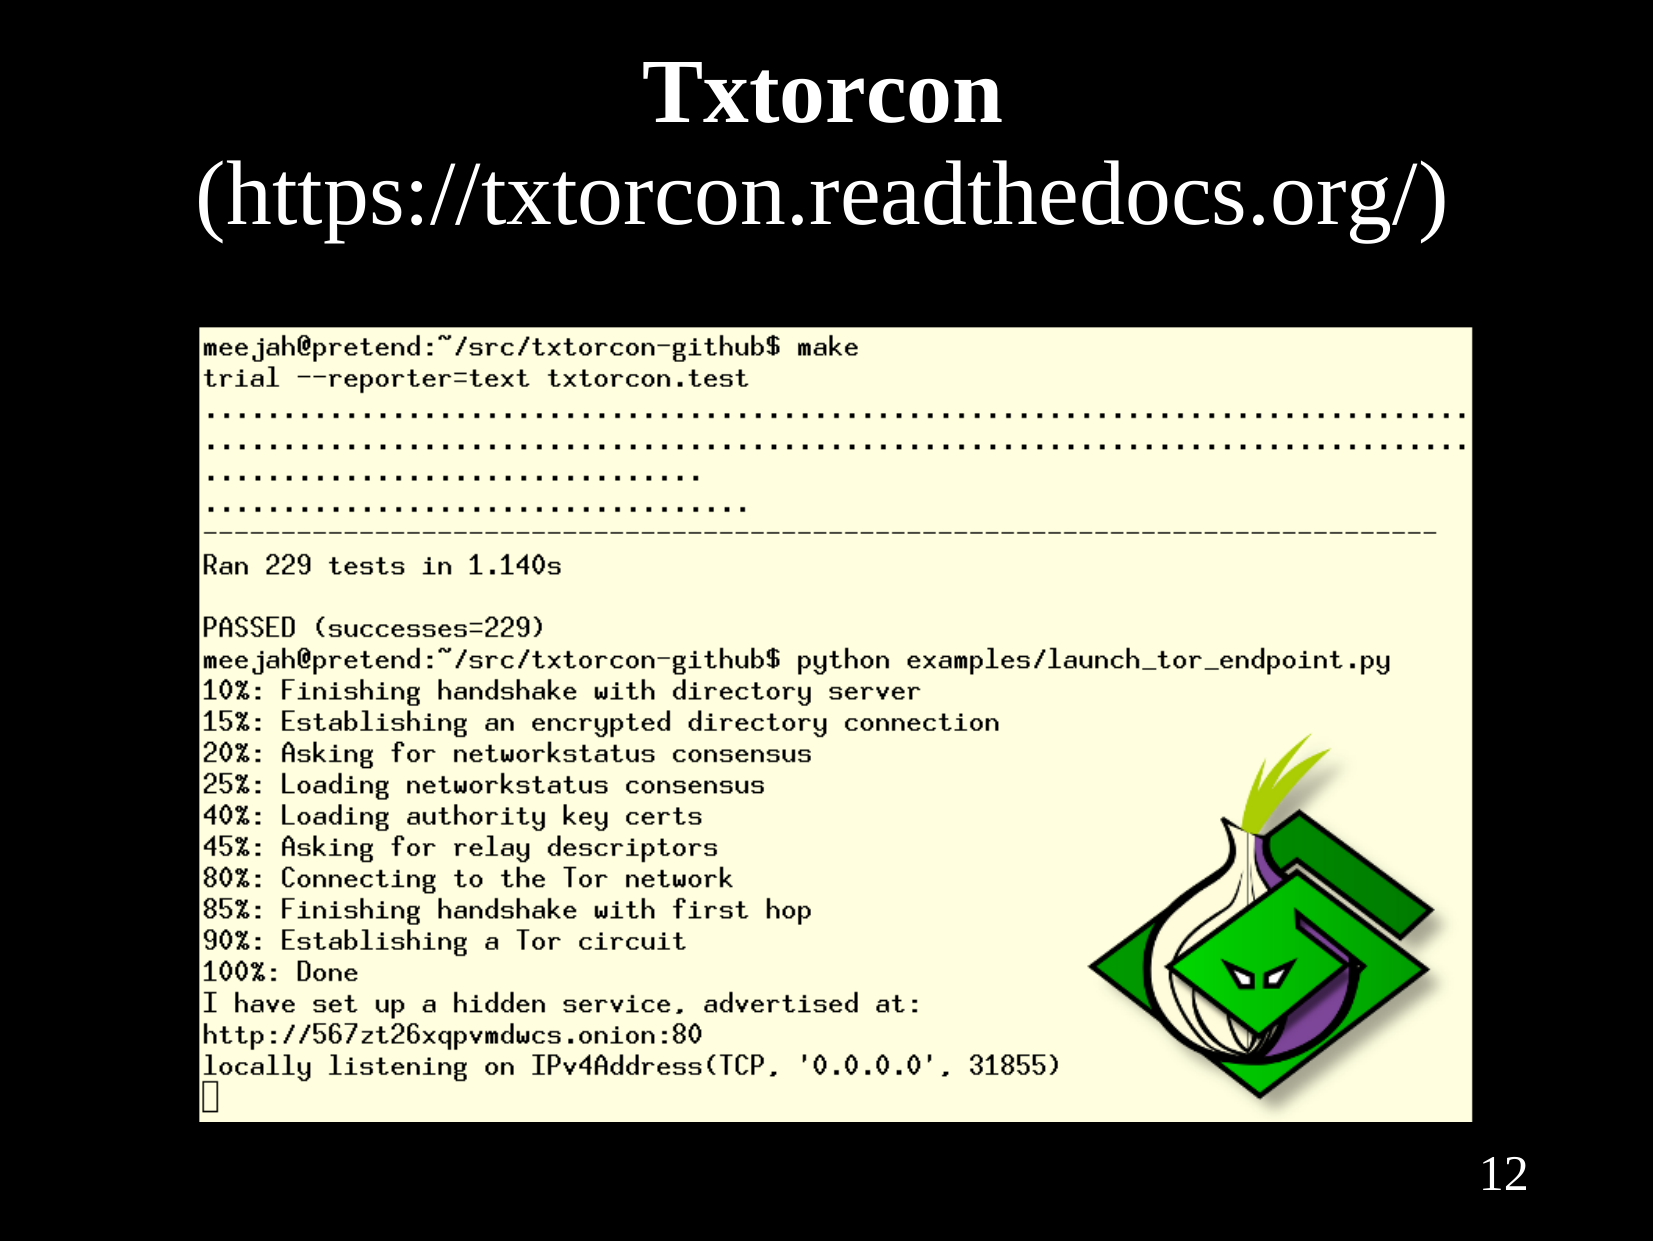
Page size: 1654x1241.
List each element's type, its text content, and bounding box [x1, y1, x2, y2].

picture [198, 326, 1474, 1122]
title Txtorcon (https://txtorcon.readthedocs.org/) [117, 39, 1530, 247]
